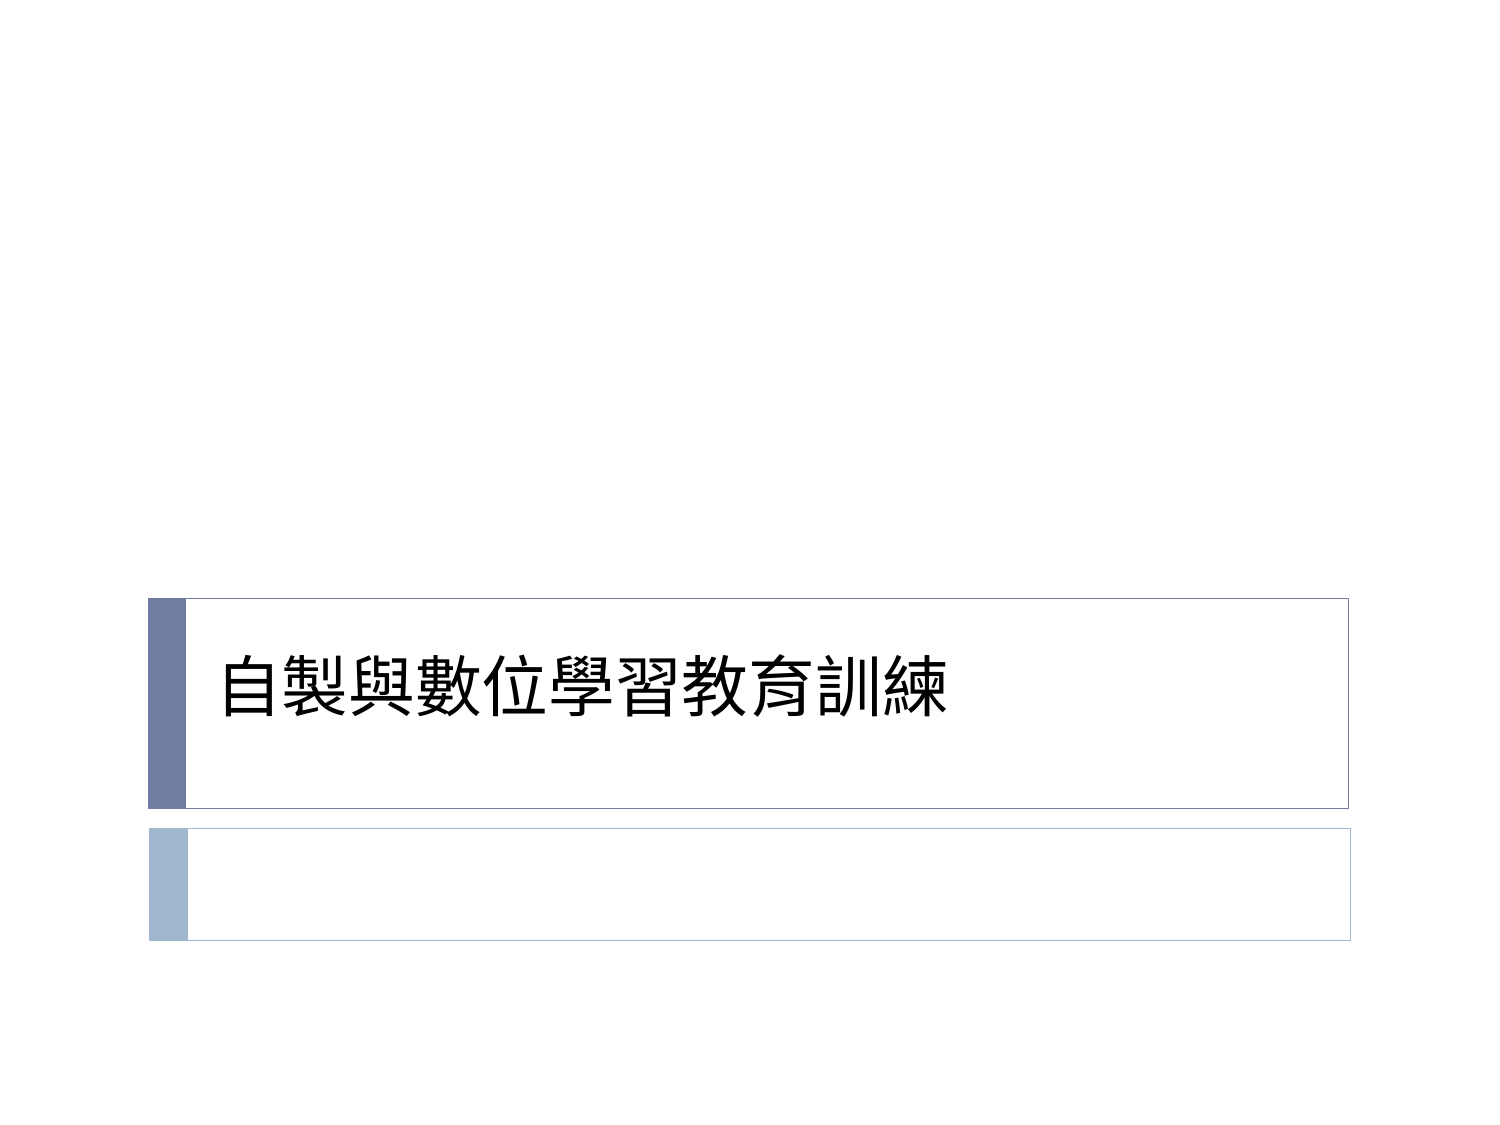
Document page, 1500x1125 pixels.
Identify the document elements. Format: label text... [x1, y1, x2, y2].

title 自製與數位學習教育訓練 [200, 637, 1326, 801]
